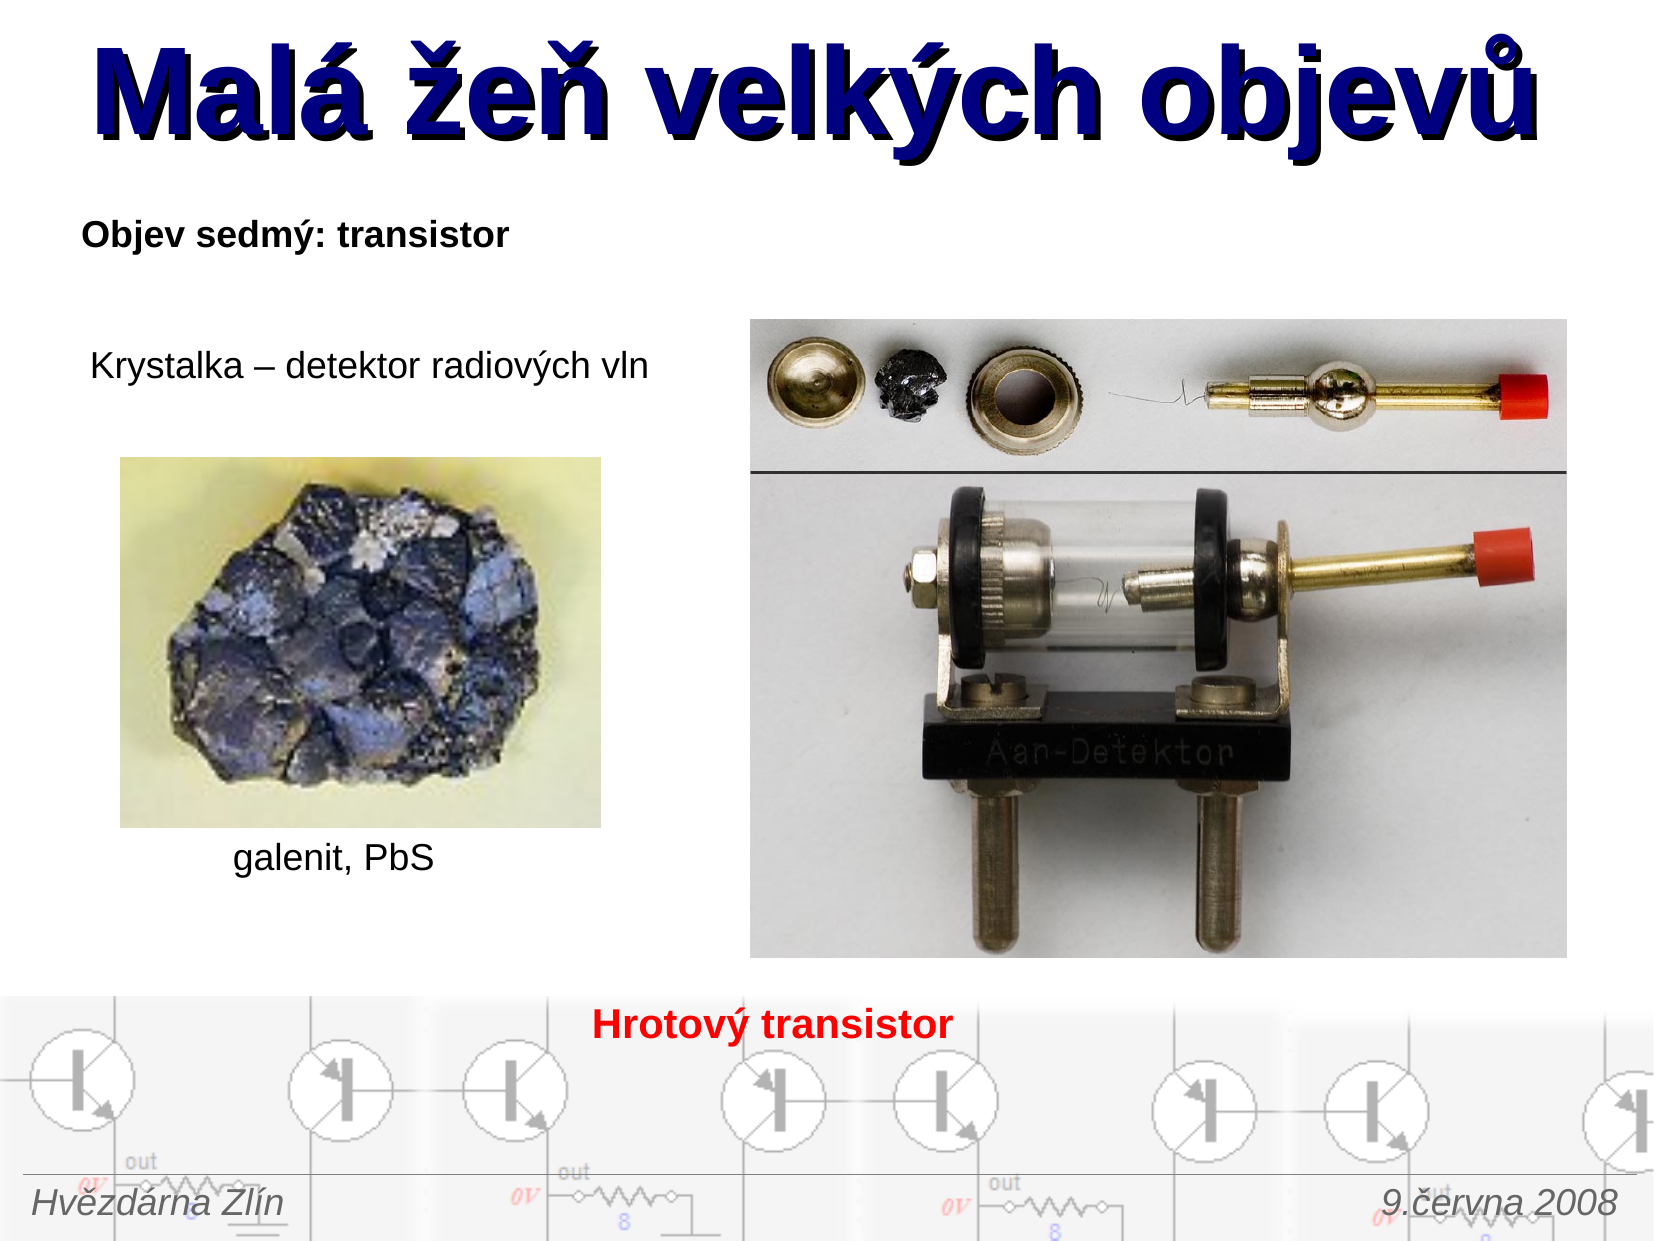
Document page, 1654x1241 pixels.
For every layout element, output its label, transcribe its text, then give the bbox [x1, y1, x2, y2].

text_box Malá žeň velkých objevů [75, 13, 1558, 169]
text_box Objev sedmý: transistor [66, 205, 526, 263]
picture [0, 996, 1654, 1241]
text_box Hvězdárna Zlín 9.června 2008 [16, 1174, 1633, 1232]
text_box Krystalka – detektor radiových vln [75, 337, 666, 395]
text_box Hrotový transistor [577, 993, 970, 1055]
text_box galenit, PbS [218, 828, 451, 886]
picture [750, 319, 1567, 958]
picture [120, 457, 601, 828]
